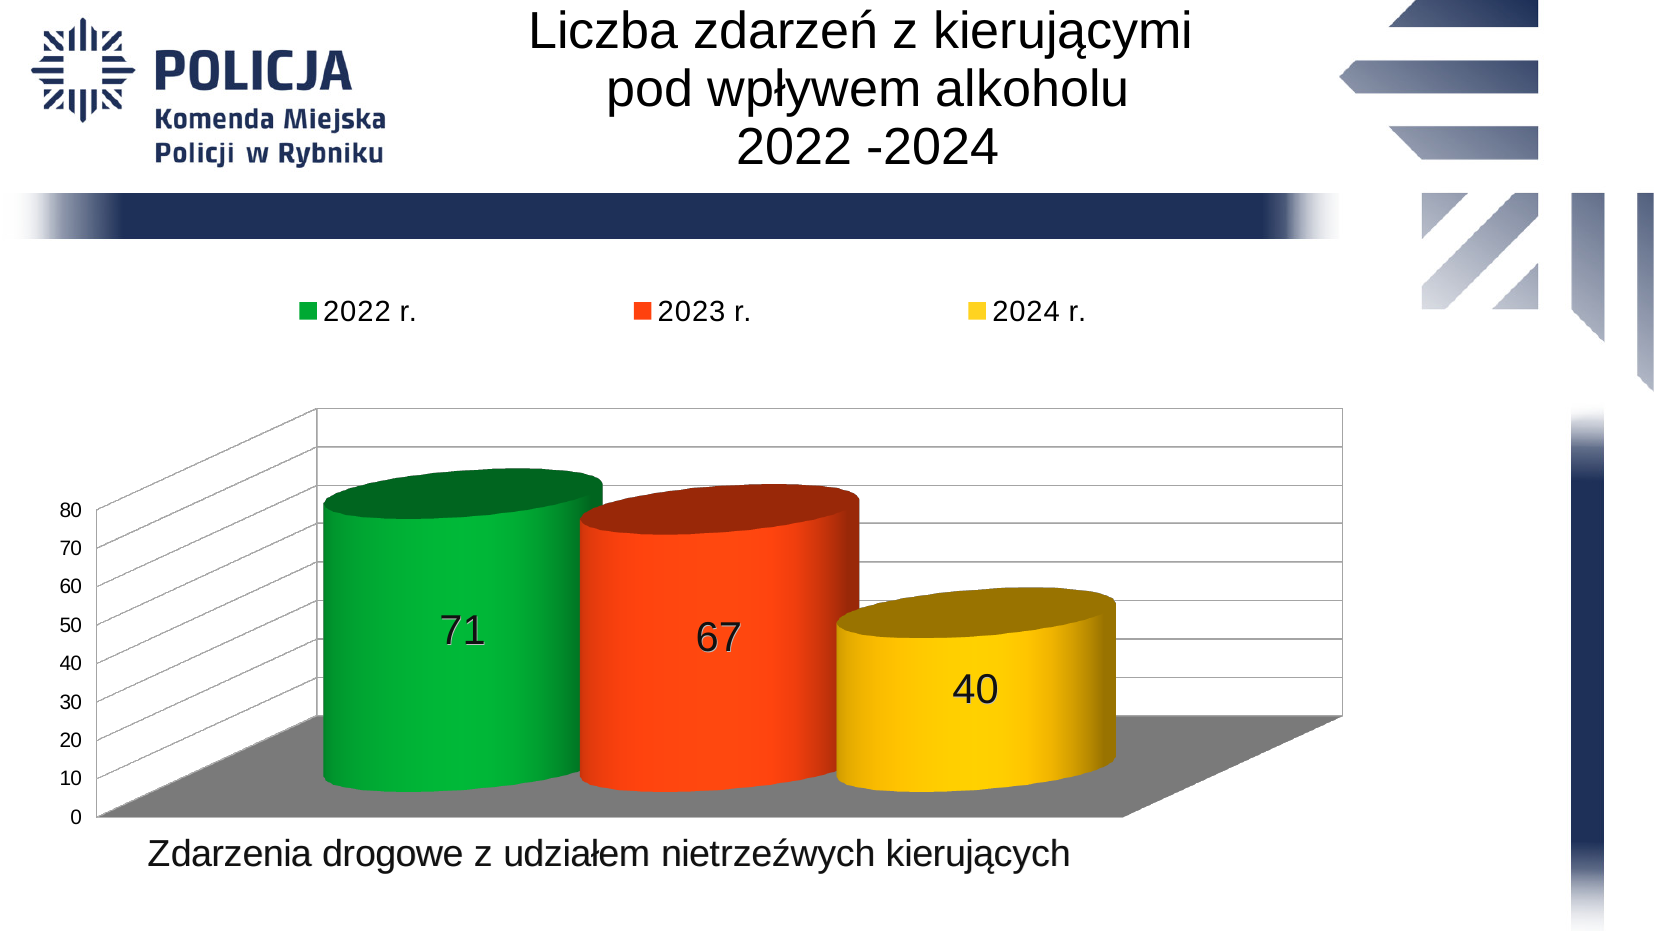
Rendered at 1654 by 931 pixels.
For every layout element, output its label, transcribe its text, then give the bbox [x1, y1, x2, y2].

title Liczba zdarzeń z kierującymi pod wpływem alkoholu 2022 -2024 [171, 0, 1565, 178]
picture [0, 0, 1654, 931]
chart [12, 265, 1359, 882]
